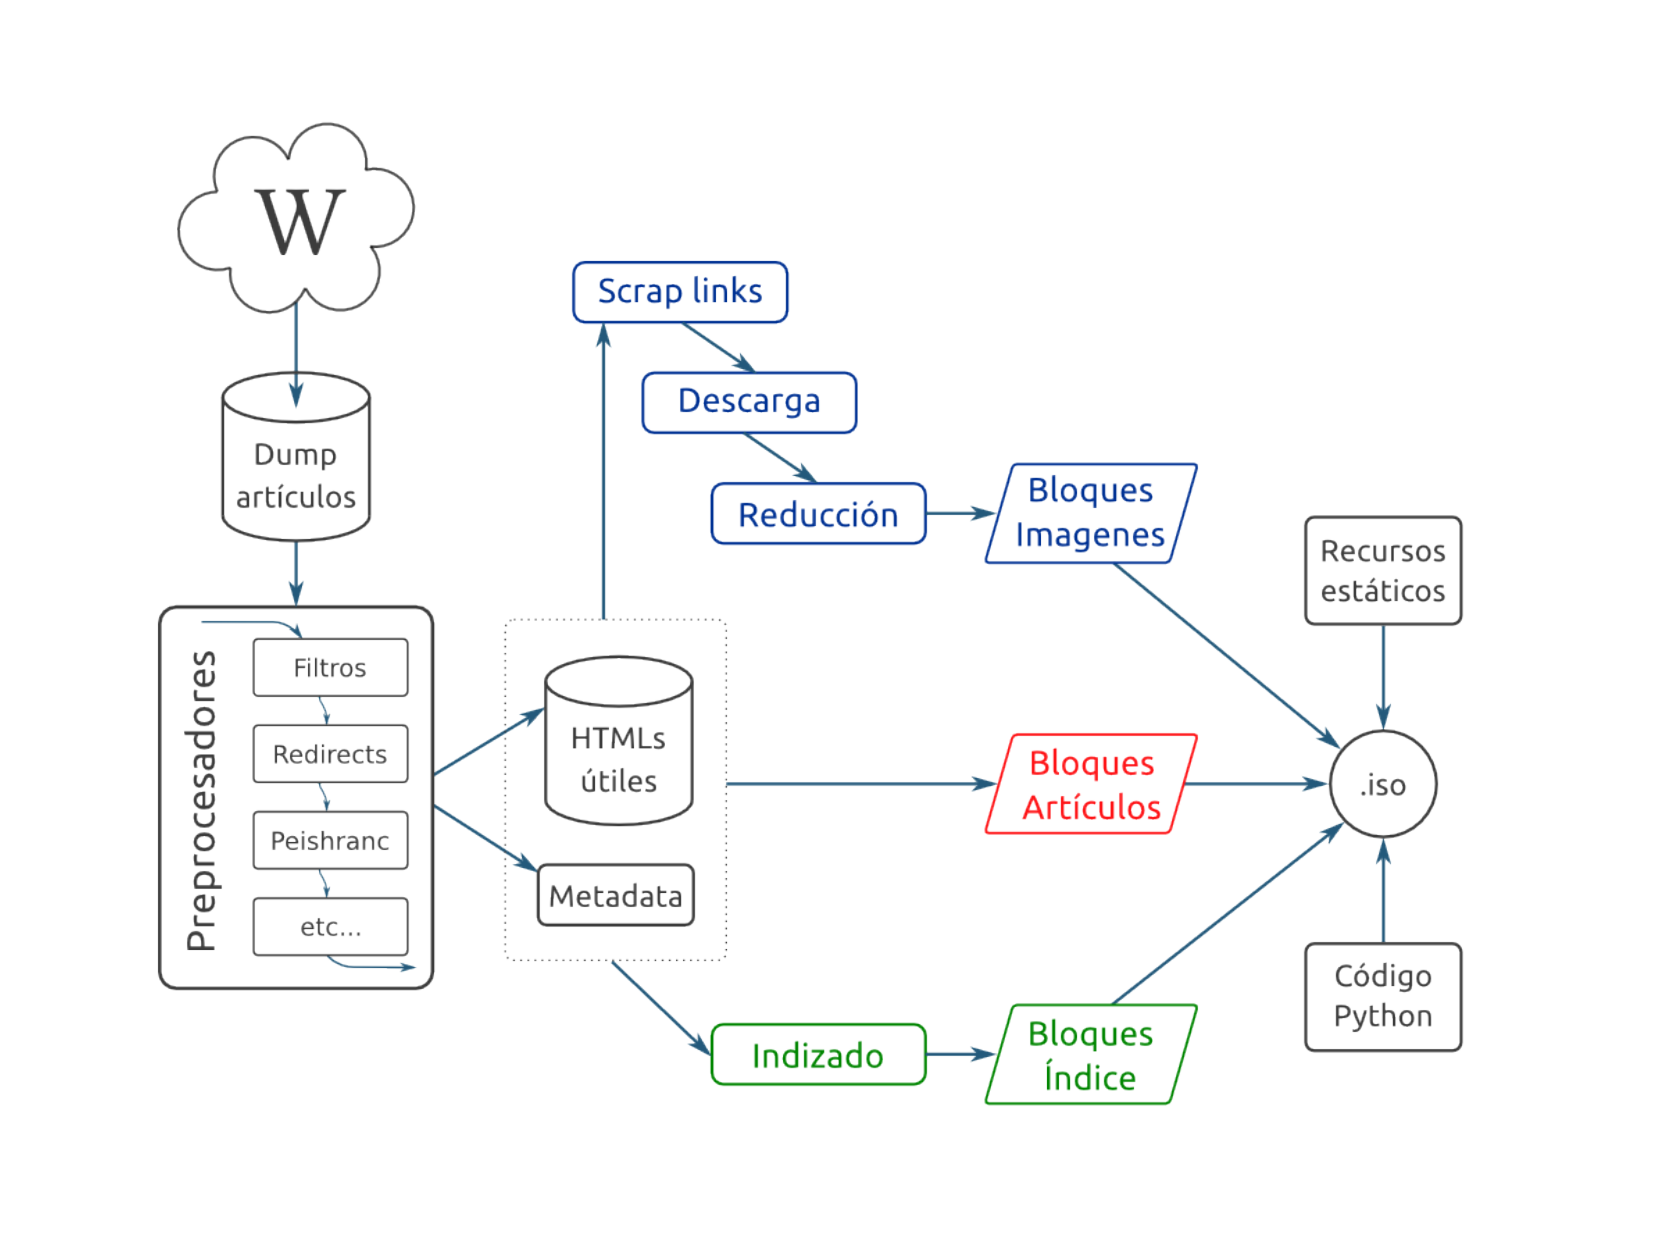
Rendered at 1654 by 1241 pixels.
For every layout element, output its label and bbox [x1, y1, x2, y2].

picture [83, 58, 1565, 1170]
